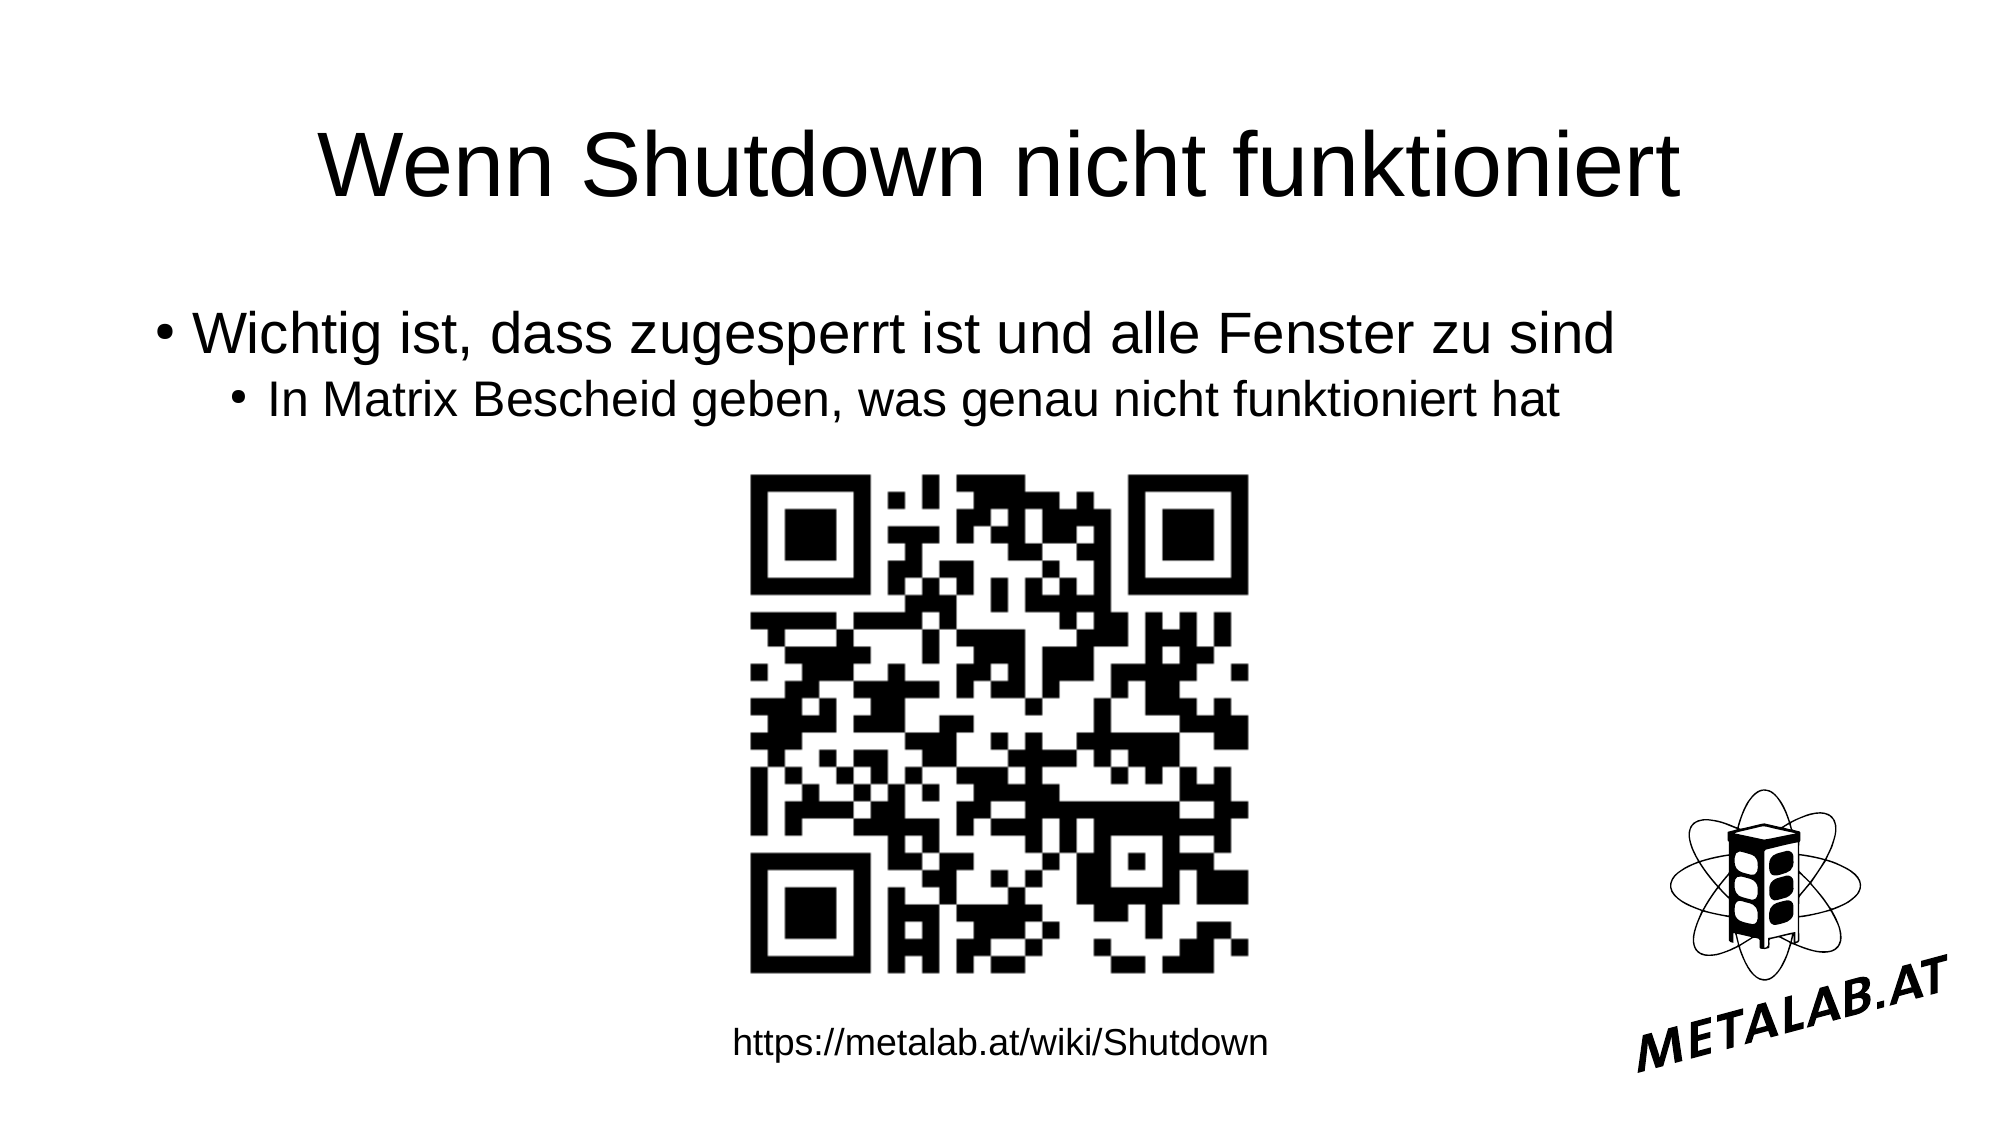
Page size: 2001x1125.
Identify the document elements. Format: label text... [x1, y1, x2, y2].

title Wenn Shutdown nicht funktioniert [137, 59, 1863, 278]
list Wichtig ist, dass zugesperrt ist und alle Fenster zu sind In Matrix Bescheid geben, was genau nicht funktioniert hat [137, 299, 1863, 1014]
picture [734, 458, 1266, 991]
text_box https://metalab.at/wiki/Shutdown [625, 1013, 1376, 1074]
